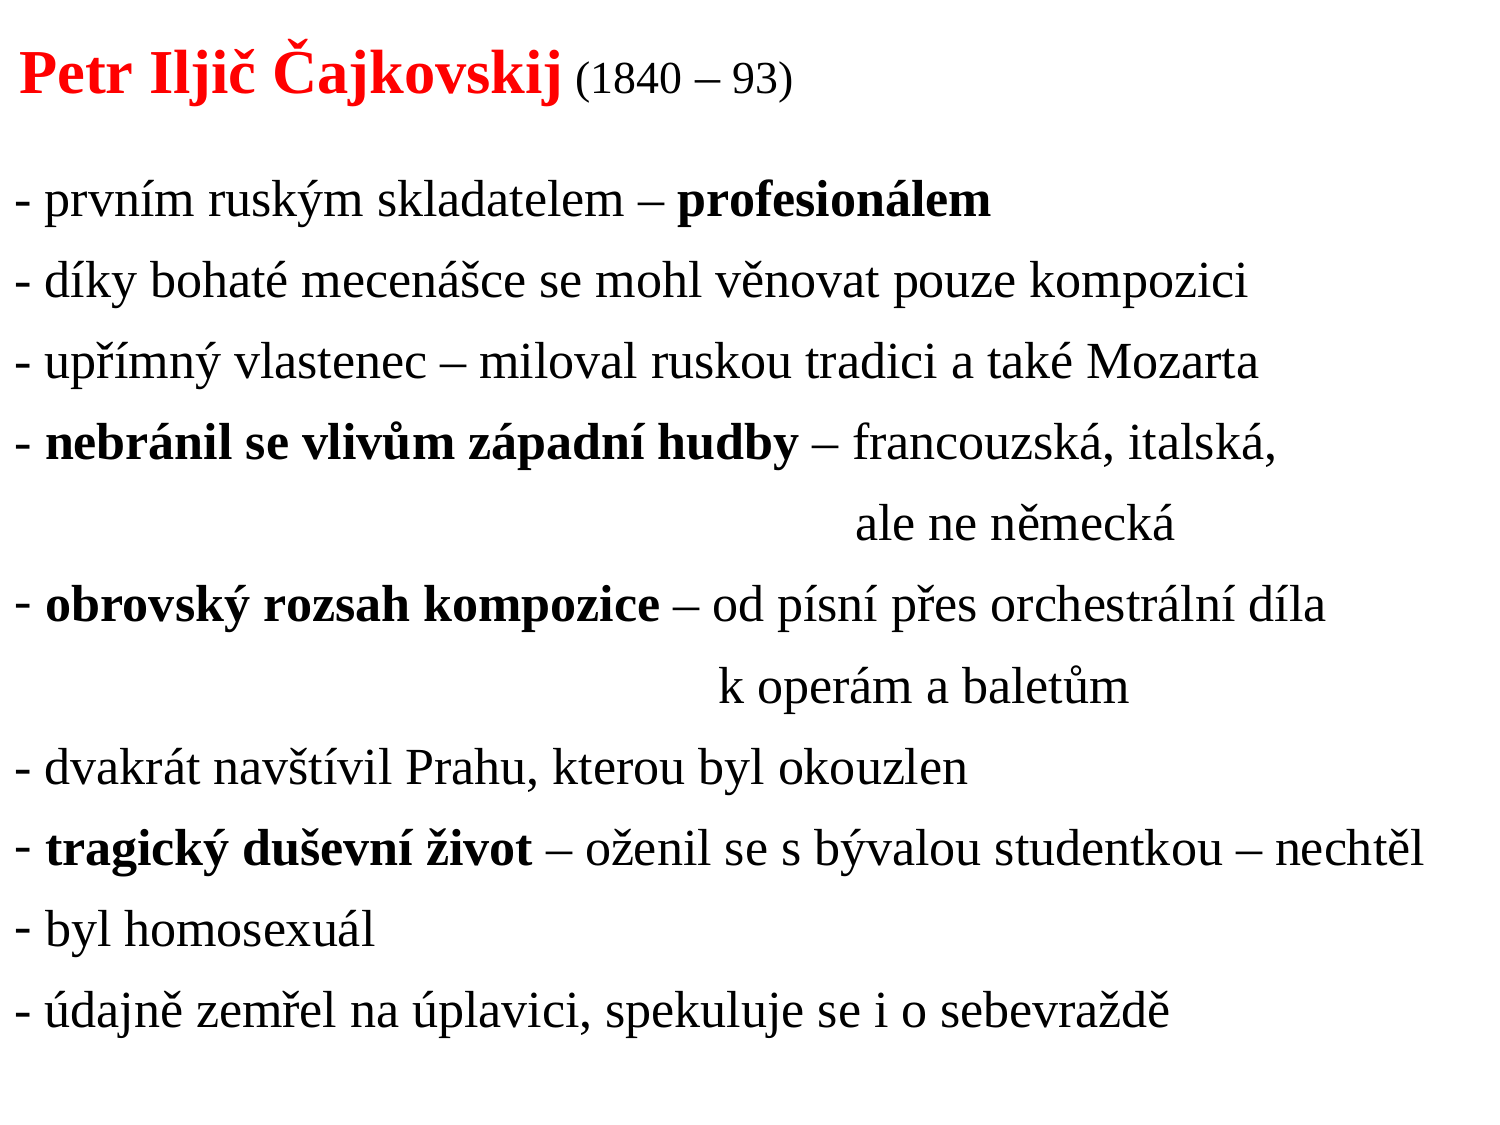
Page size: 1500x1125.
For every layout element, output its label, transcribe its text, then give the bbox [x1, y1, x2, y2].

text_box - prvním ruským skladatelem – profesionálem - díky bohaté mecenášce se mohl věnovat pouze kompozici - upřímný vlastenec – miloval ruskou tradici a také Mozarta - nebránil se vlivům západní hudby – francouzská, italská, ale ne německá obrovský rozsah kompozice – od písní přes orchestrální díla k operám a baletům - dvakrát navštívil Prahu, kterou byl okouzlen tragický duševní život – oženil se s bývalou studentkou – nechtěl byl homosexuál - údajně zemřel na úplavici, spekuluje se i o sebevraždě [0, 137, 1500, 1039]
text_box Petr Iljič Čajkovskij (1840 – 93) [4, 23, 809, 115]
